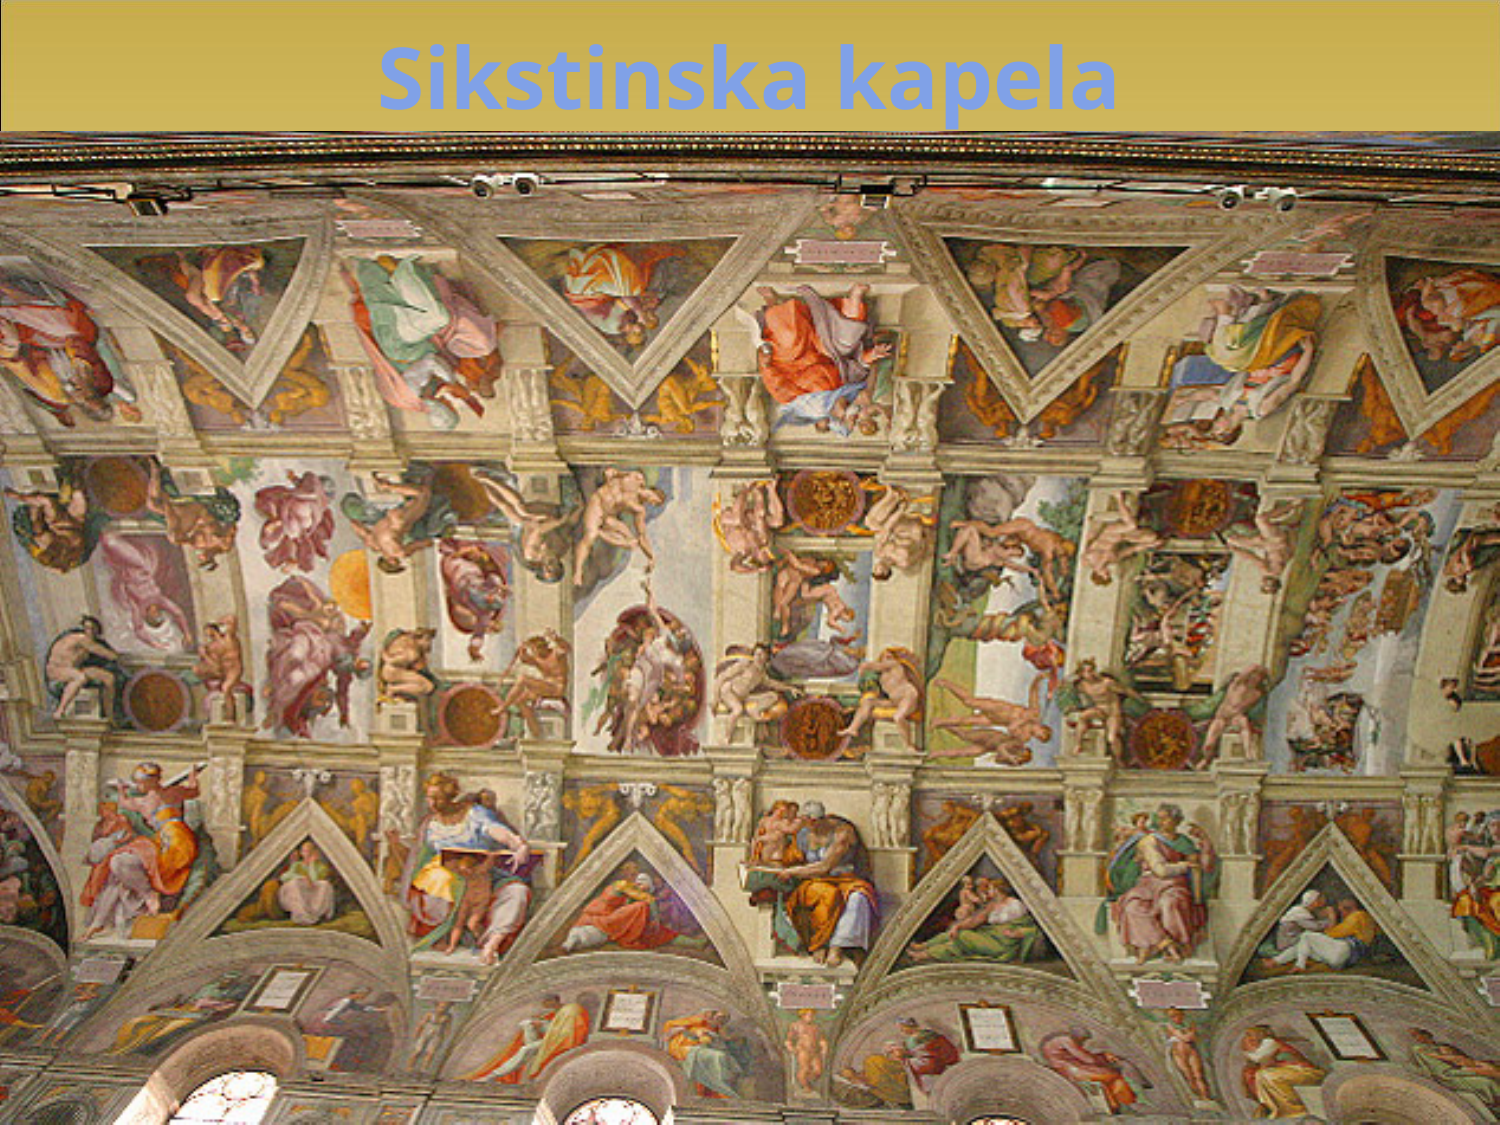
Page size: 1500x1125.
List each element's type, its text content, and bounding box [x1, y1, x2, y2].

picture [0, 0, 1500, 1125]
title Sikstinska kapela [75, 0, 1425, 131]
